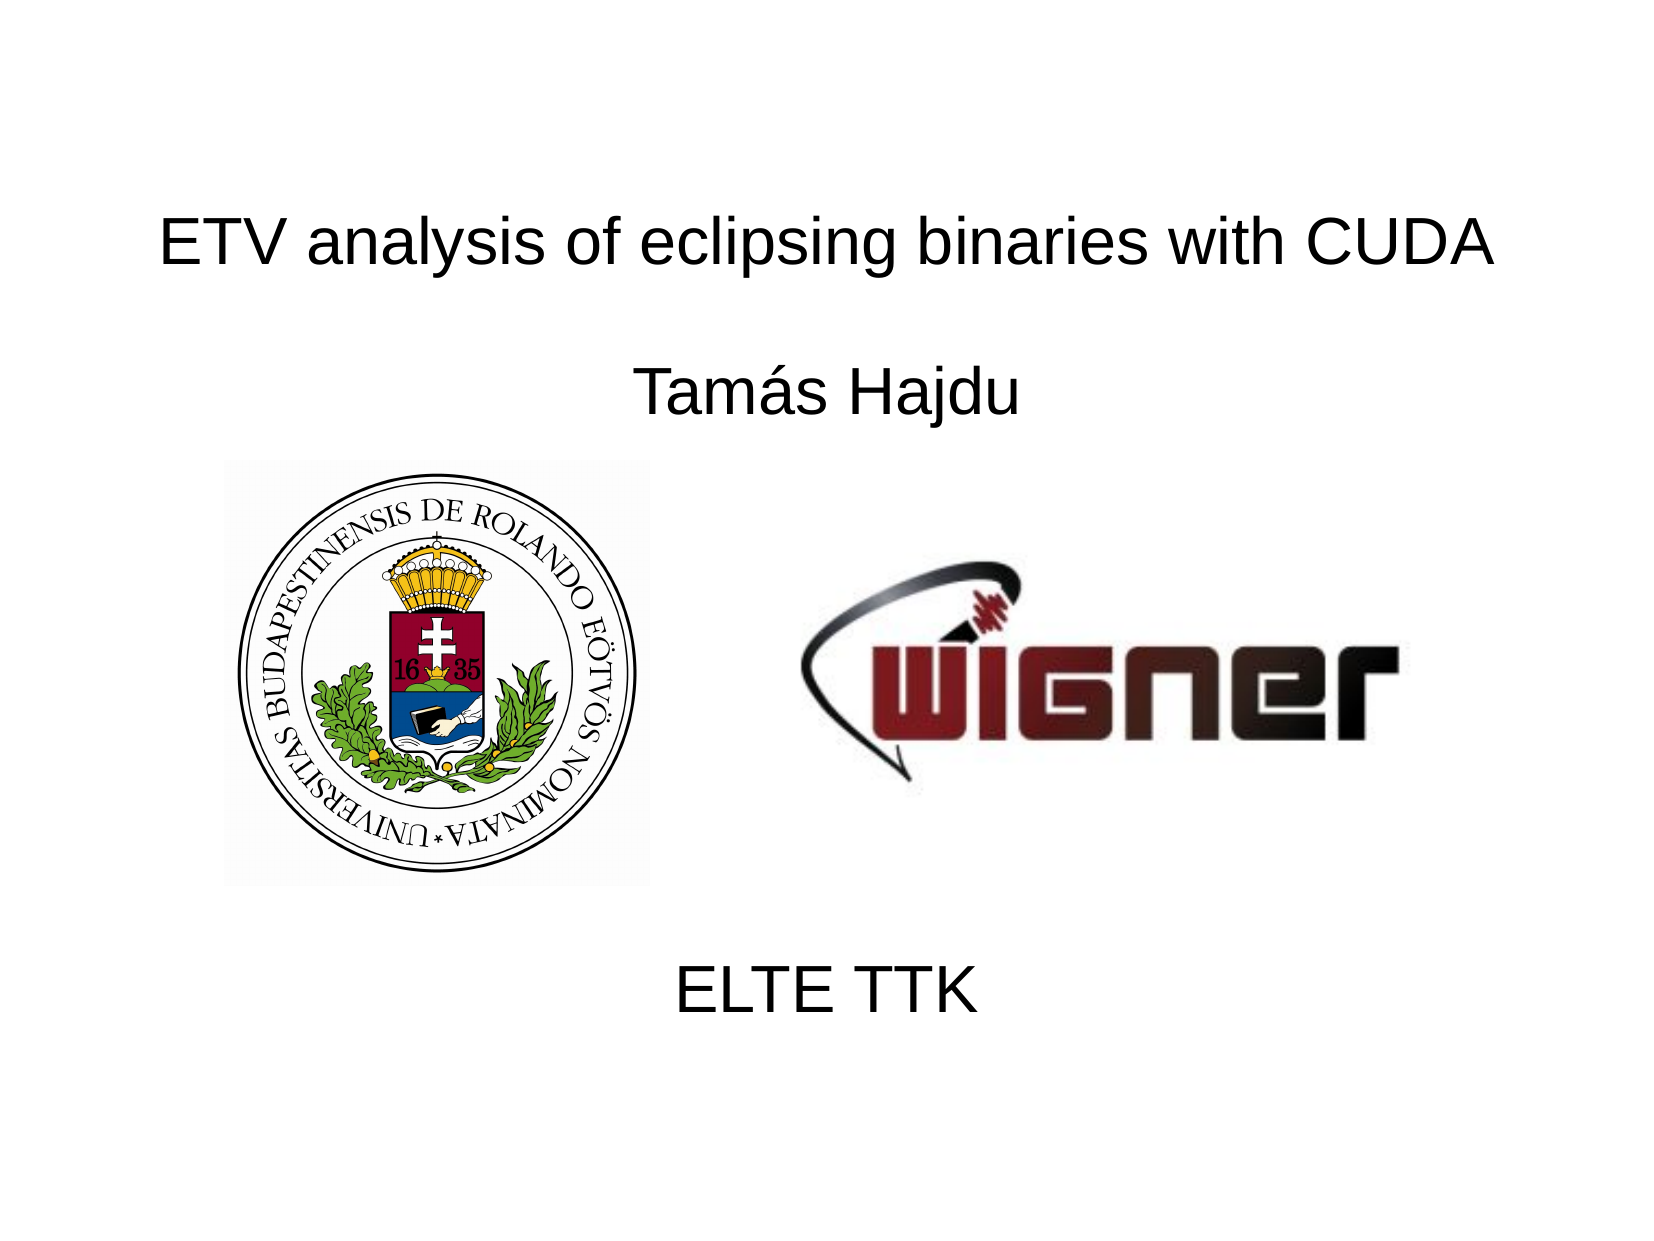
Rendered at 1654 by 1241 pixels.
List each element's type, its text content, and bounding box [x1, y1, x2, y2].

subtitle ETV analysis of eclipsing binaries with CUDA Tamás Hajdu ELTE TTK [82, 49, 1571, 1182]
picture [224, 460, 650, 886]
picture [767, 484, 1441, 876]
